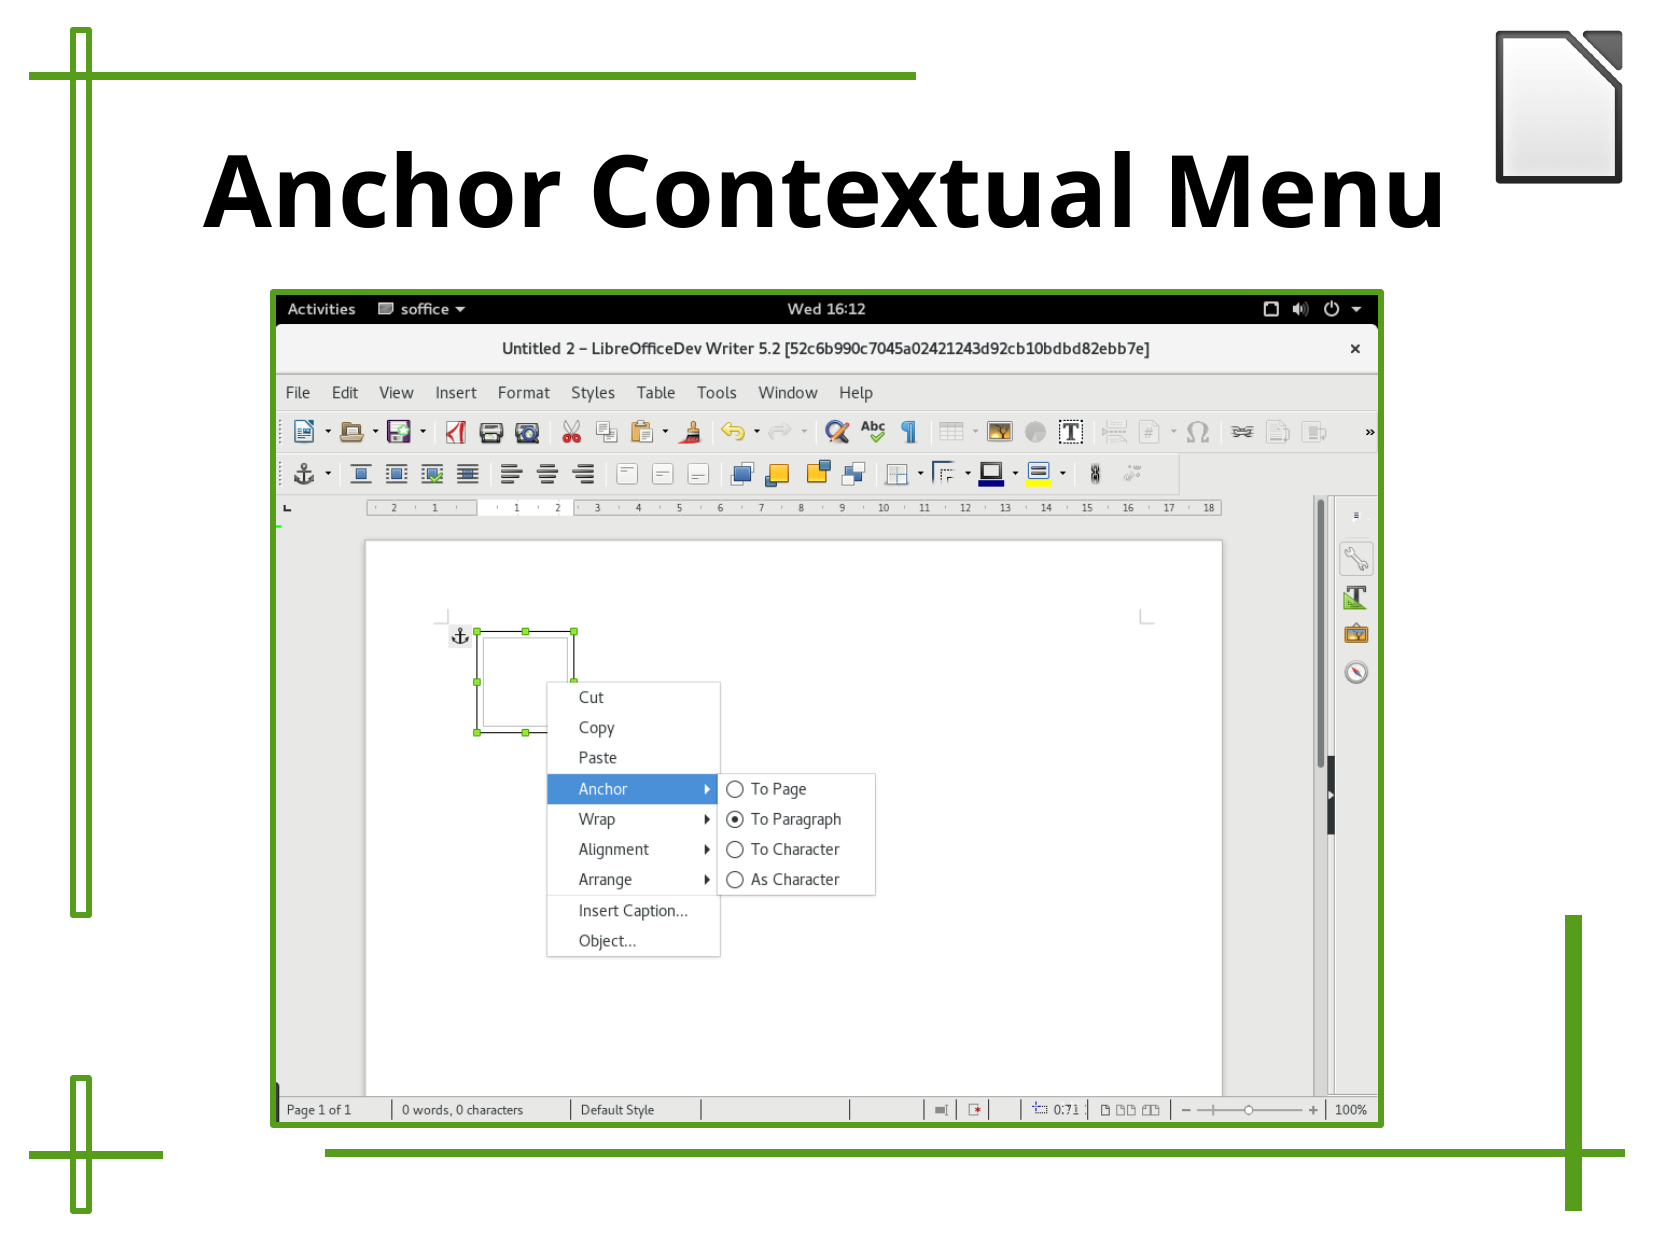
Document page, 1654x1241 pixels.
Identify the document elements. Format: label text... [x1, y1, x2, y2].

picture [1494, 29, 1624, 186]
picture [275, 295, 1378, 1123]
title Anchor Contextual Menu [118, 118, 1536, 260]
